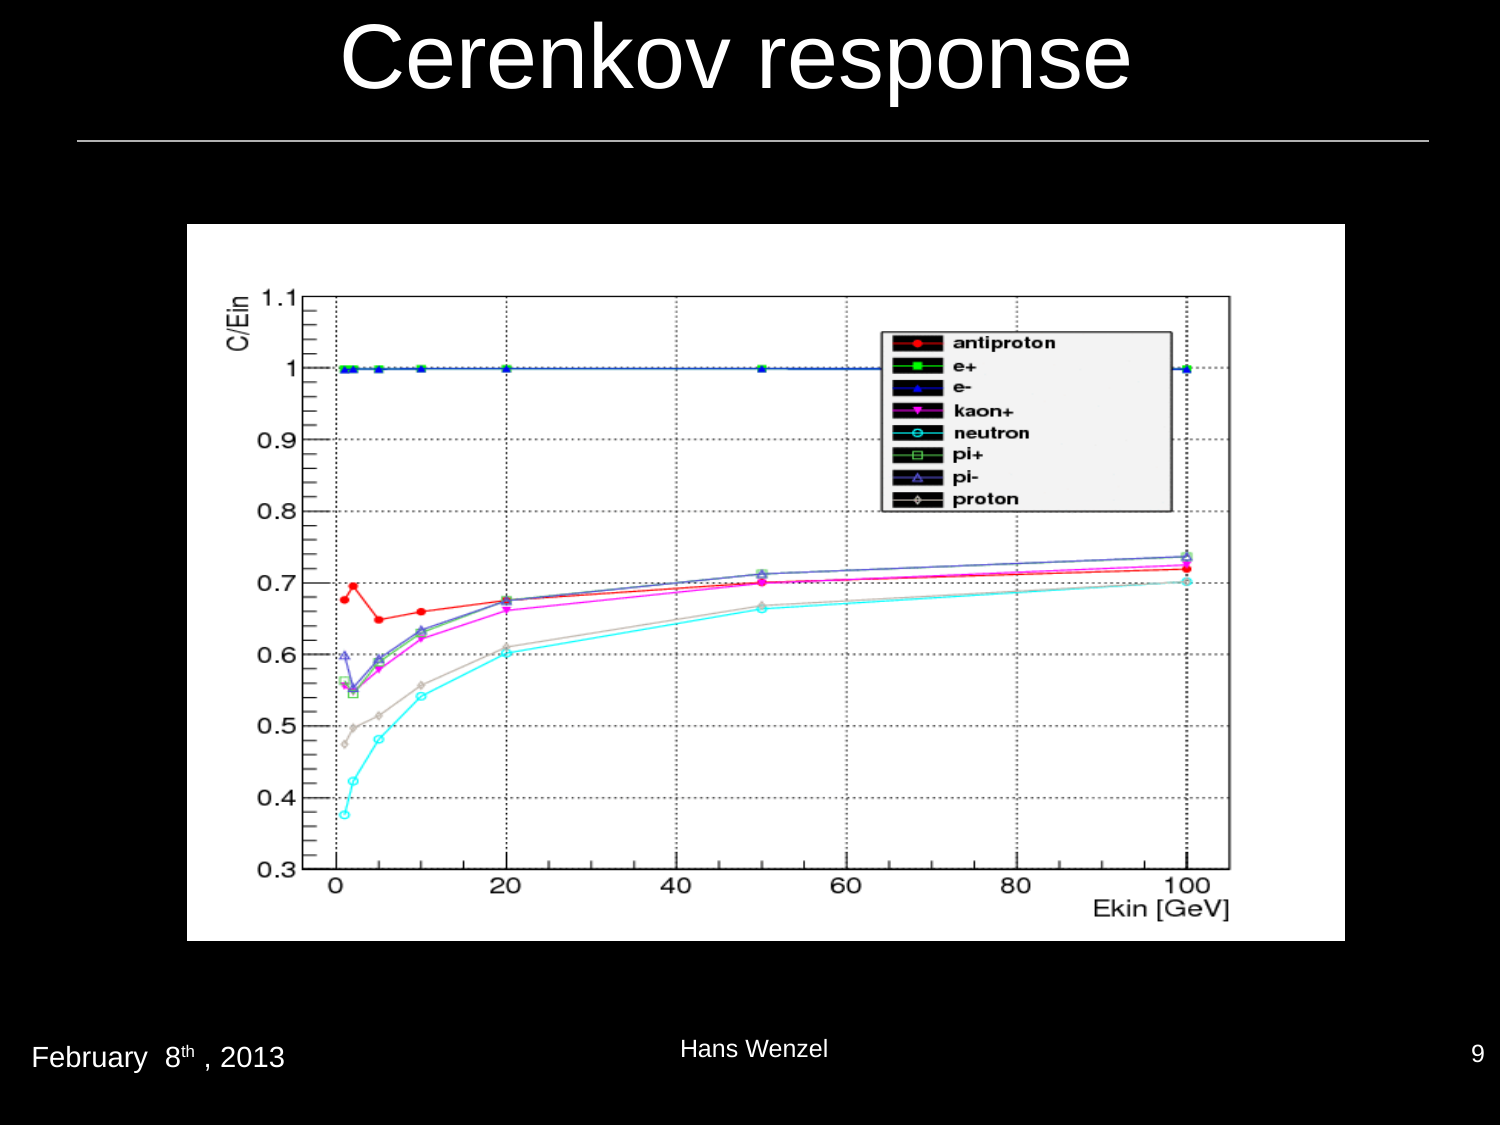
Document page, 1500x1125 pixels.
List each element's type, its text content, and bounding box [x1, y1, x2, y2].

picture [187, 224, 1345, 941]
title Cerenkov response [75, 0, 1425, 151]
